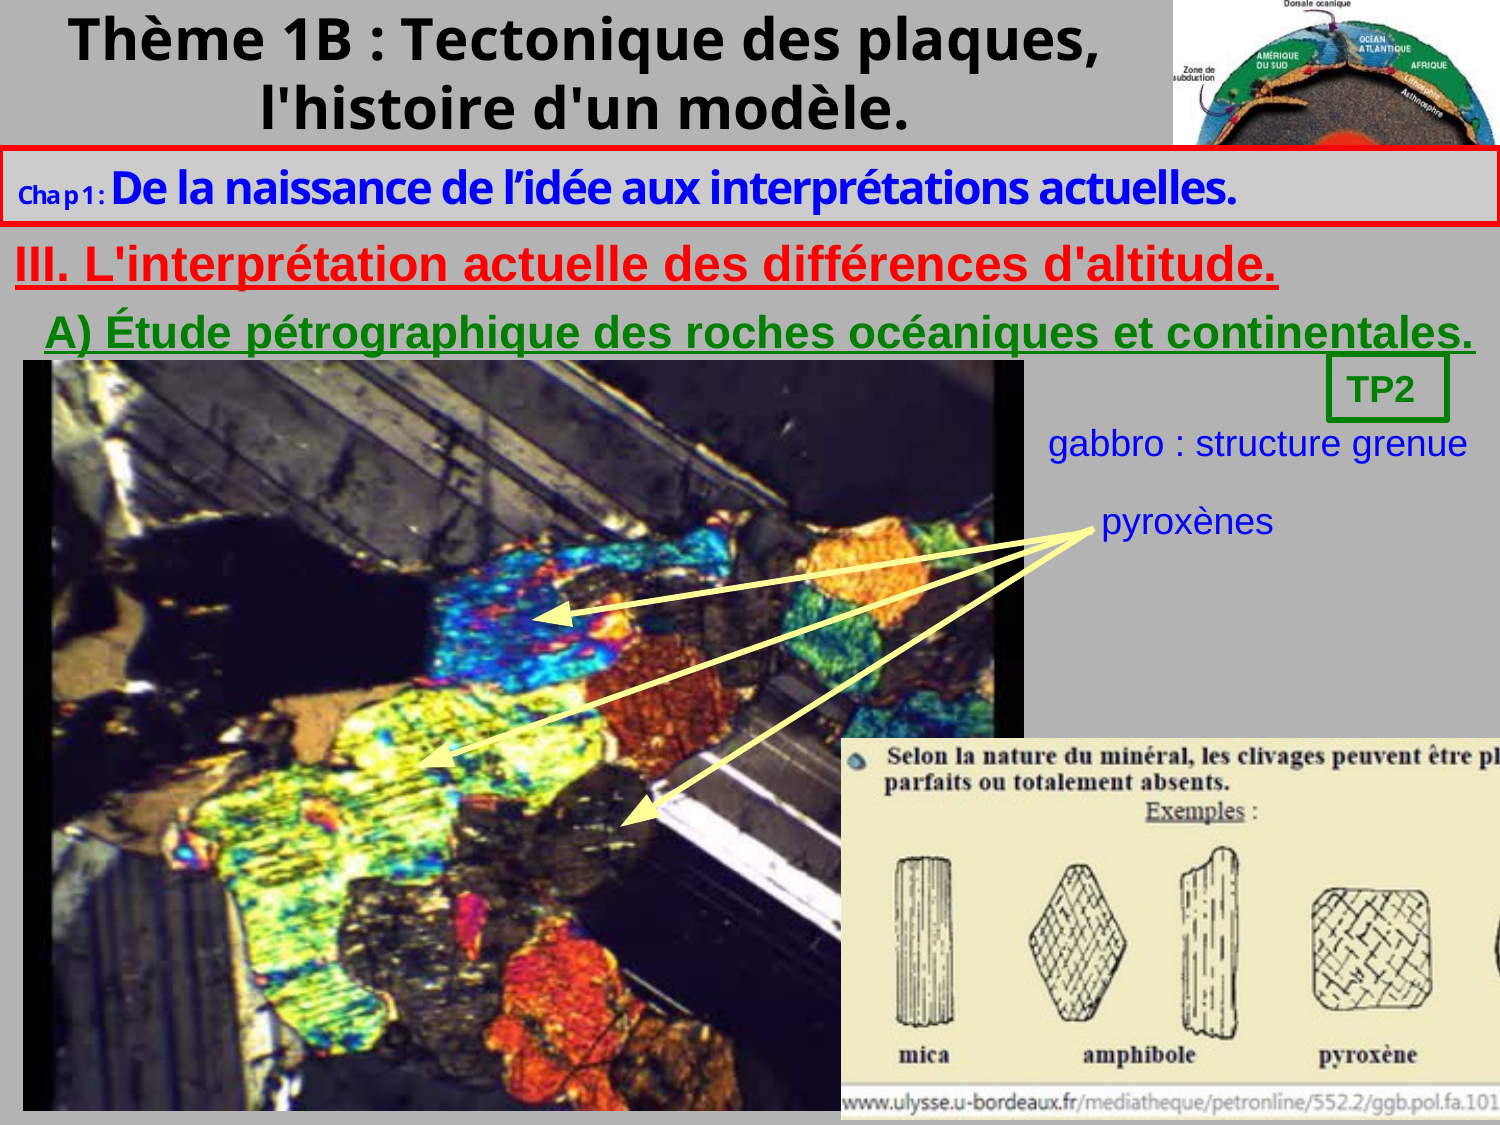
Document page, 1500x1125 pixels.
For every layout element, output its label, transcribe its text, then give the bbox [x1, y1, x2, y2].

text_box A) Étude pétrographique des roches océaniques et continentales. [29, 295, 1500, 366]
text_box TP2 [1328, 354, 1447, 421]
text_box III. L'interprétation actuelle des différences d'altitude. [0, 224, 1418, 300]
text_box gabbro : structure grenue [1033, 411, 1500, 472]
text_box pyroxènes [1086, 490, 1495, 550]
picture [23, 360, 1500, 1120]
picture [1173, 0, 1500, 147]
text_box Cha p 1 : De la naissance de l’idée aux interprétations actuelles. [0, 147, 1500, 224]
text_box Thème 1B : Tectonique des plaques, l'histoire d'un modèle. [0, 0, 1173, 147]
